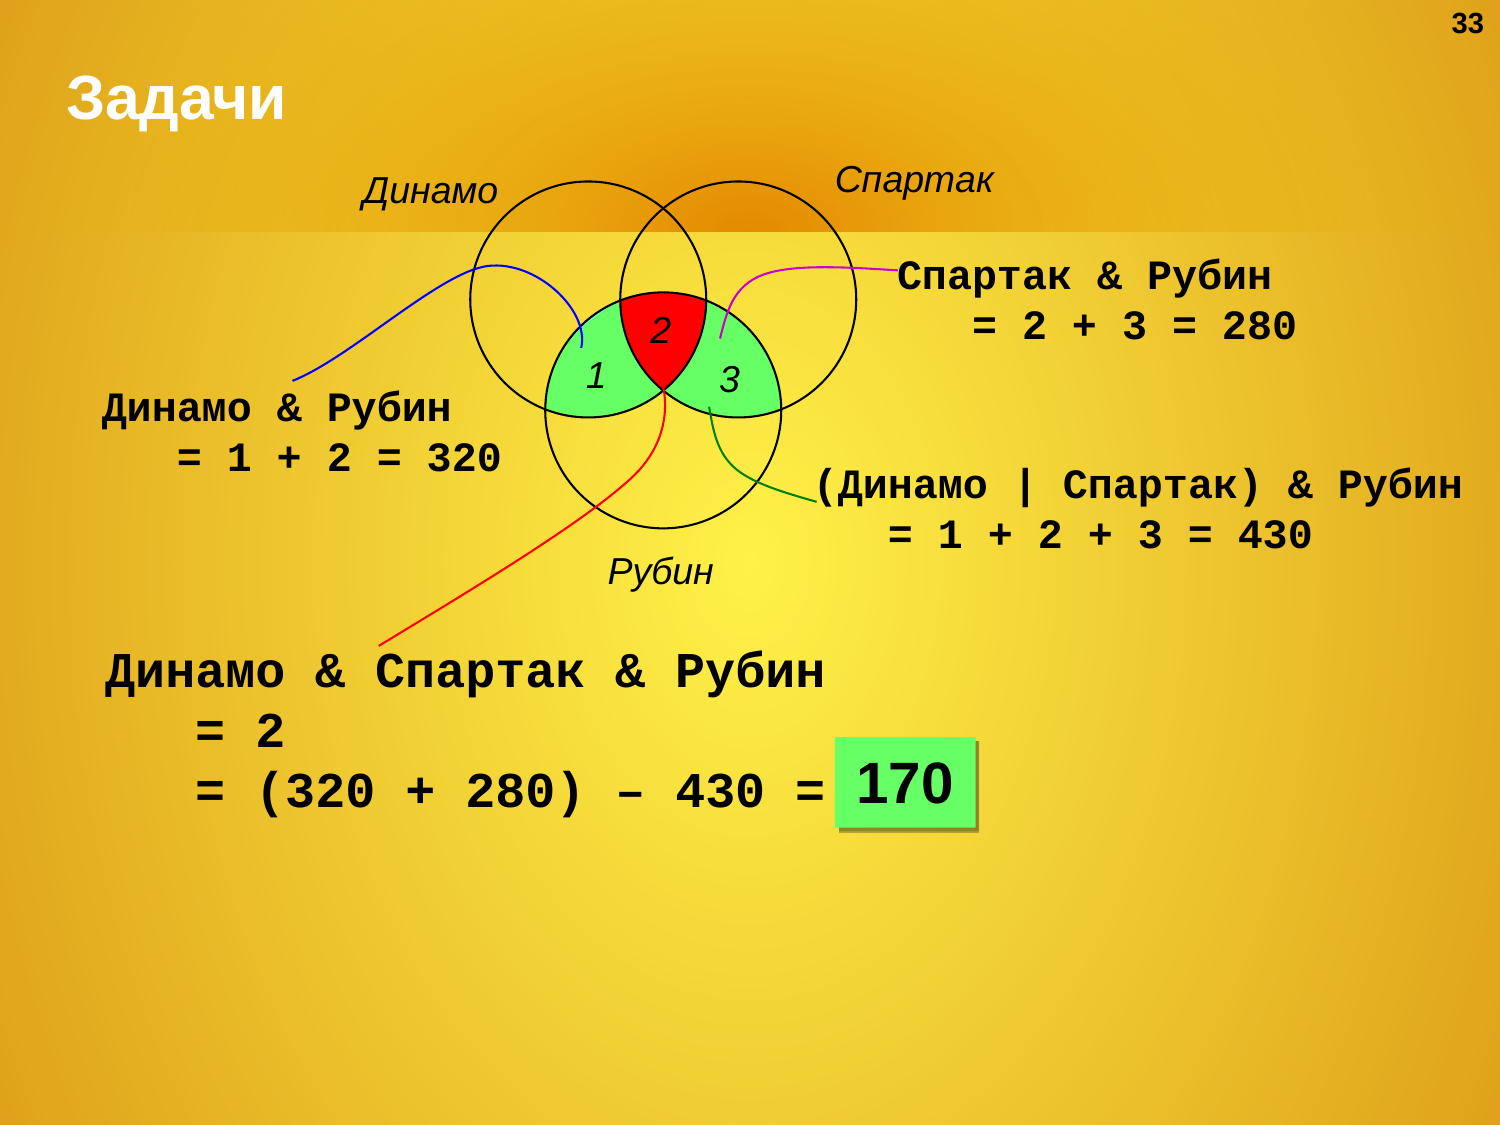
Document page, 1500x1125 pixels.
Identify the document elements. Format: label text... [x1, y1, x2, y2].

text_box Рубин [592, 539, 729, 600]
title Задачи [51, 49, 1426, 127]
text_box Динамо & Спартак & Рубин = 2 = (320 + 280) – 430 = [90, 630, 871, 826]
text_box <номер> [1148, 0, 1499, 75]
text_box Динамо & Рубин = 1 + 2 = 320 [87, 372, 517, 488]
text_box Спартак & Рубин = 2 + 3 = 280 [882, 240, 1312, 356]
text_box 2 [635, 298, 686, 360]
text_box [547, 303, 660, 416]
text_box 170 [834, 737, 976, 828]
text_box Спартак [820, 147, 1009, 208]
text_box Динамо [348, 158, 514, 219]
text_box (Динамо | Спартак) & Рубин = 1 + 2 + 3 = 430 [798, 448, 1500, 565]
text_box [666, 303, 780, 416]
text_box 3 [704, 346, 755, 408]
text_box 1 [571, 343, 622, 405]
text_box [622, 294, 705, 386]
